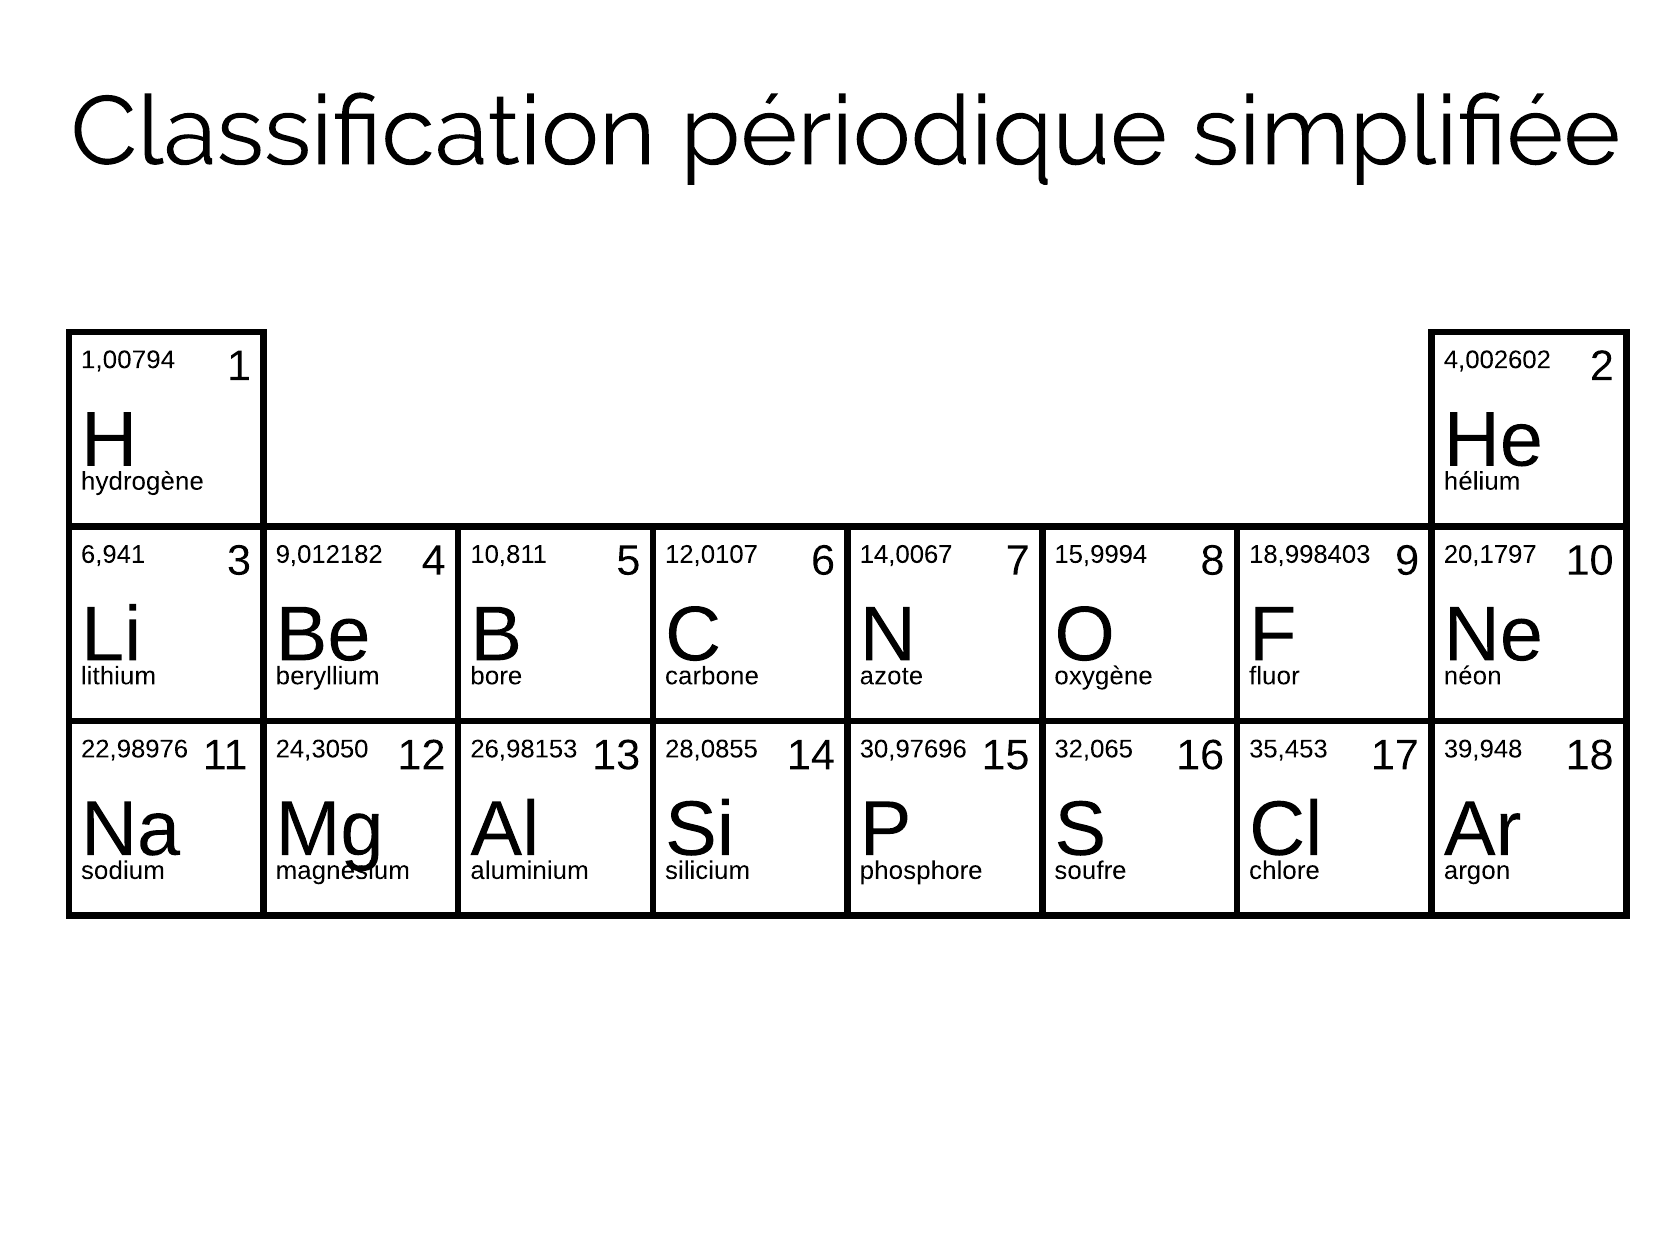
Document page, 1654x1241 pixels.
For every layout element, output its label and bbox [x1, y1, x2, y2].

text_box [1046, 530, 1234, 718]
text_box [72, 724, 260, 912]
text_box [656, 530, 844, 718]
text_box [1240, 724, 1428, 912]
text_box [267, 530, 455, 718]
text_box [838, 93, 846, 104]
text_box [1443, 93, 1451, 104]
text_box [544, 112, 596, 166]
text_box [527, 113, 534, 165]
text_box [978, 93, 986, 104]
text_box [1531, 93, 1545, 105]
text_box [1113, 112, 1165, 166]
text_box [656, 724, 844, 912]
text_box [1246, 113, 1254, 165]
text_box [1194, 112, 1236, 166]
text_box [385, 112, 432, 166]
text_box [461, 724, 650, 912]
text_box [489, 96, 520, 165]
text_box [804, 113, 831, 165]
text_box [856, 112, 907, 166]
text_box [1460, 92, 1500, 165]
text_box [606, 112, 649, 165]
text_box [72, 530, 260, 718]
text_box [1443, 113, 1451, 165]
text_box [527, 93, 534, 104]
text_box [978, 113, 986, 165]
text_box [74, 94, 135, 165]
text_box [1567, 112, 1618, 166]
text_box [1240, 530, 1428, 718]
text_box [996, 112, 1048, 185]
text_box [1356, 112, 1406, 185]
text_box [72, 335, 260, 523]
text_box [1267, 112, 1344, 165]
text_box [318, 93, 326, 104]
text_box [1510, 112, 1561, 166]
text_box [1435, 724, 1623, 912]
text_box [1246, 93, 1254, 104]
text_box [318, 113, 326, 165]
text_box [1435, 530, 1623, 718]
text_box [438, 112, 484, 166]
text_box [744, 112, 795, 166]
text_box [219, 112, 261, 166]
text_box [1046, 724, 1234, 912]
text_box [765, 93, 779, 105]
text_box [267, 724, 455, 912]
text_box [335, 92, 375, 165]
text_box [687, 112, 737, 185]
text_box [1059, 113, 1105, 166]
text_box [266, 112, 308, 166]
text_box [144, 93, 164, 165]
text_box [166, 112, 213, 166]
text_box [1435, 335, 1623, 523]
text_box [461, 530, 650, 718]
text_box [914, 93, 966, 166]
text_box [851, 724, 1039, 912]
text_box [838, 113, 846, 165]
text_box [851, 530, 1039, 718]
text_box [1417, 93, 1437, 165]
